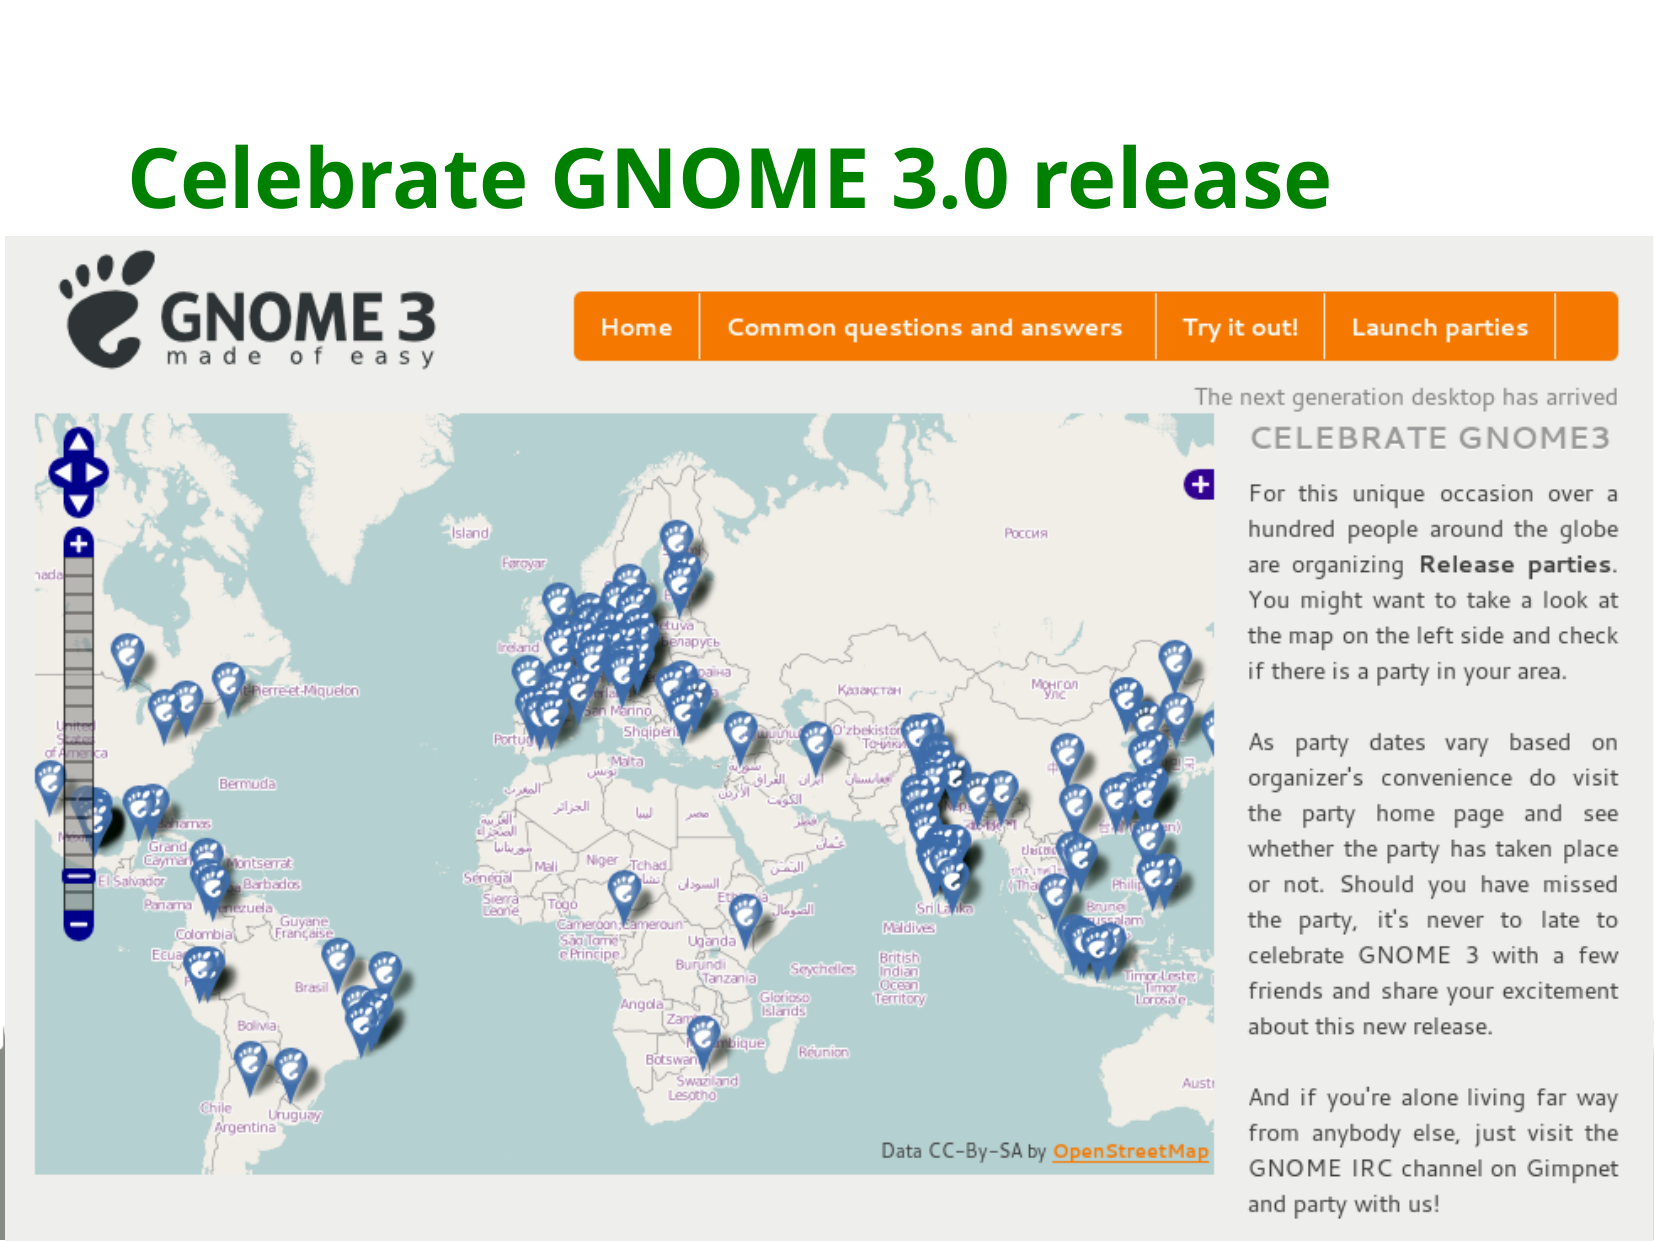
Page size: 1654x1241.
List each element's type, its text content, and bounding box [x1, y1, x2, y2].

text_box Celebrate GNOME 3.0 release [112, 112, 1538, 236]
picture [0, 0, 1654, 1241]
